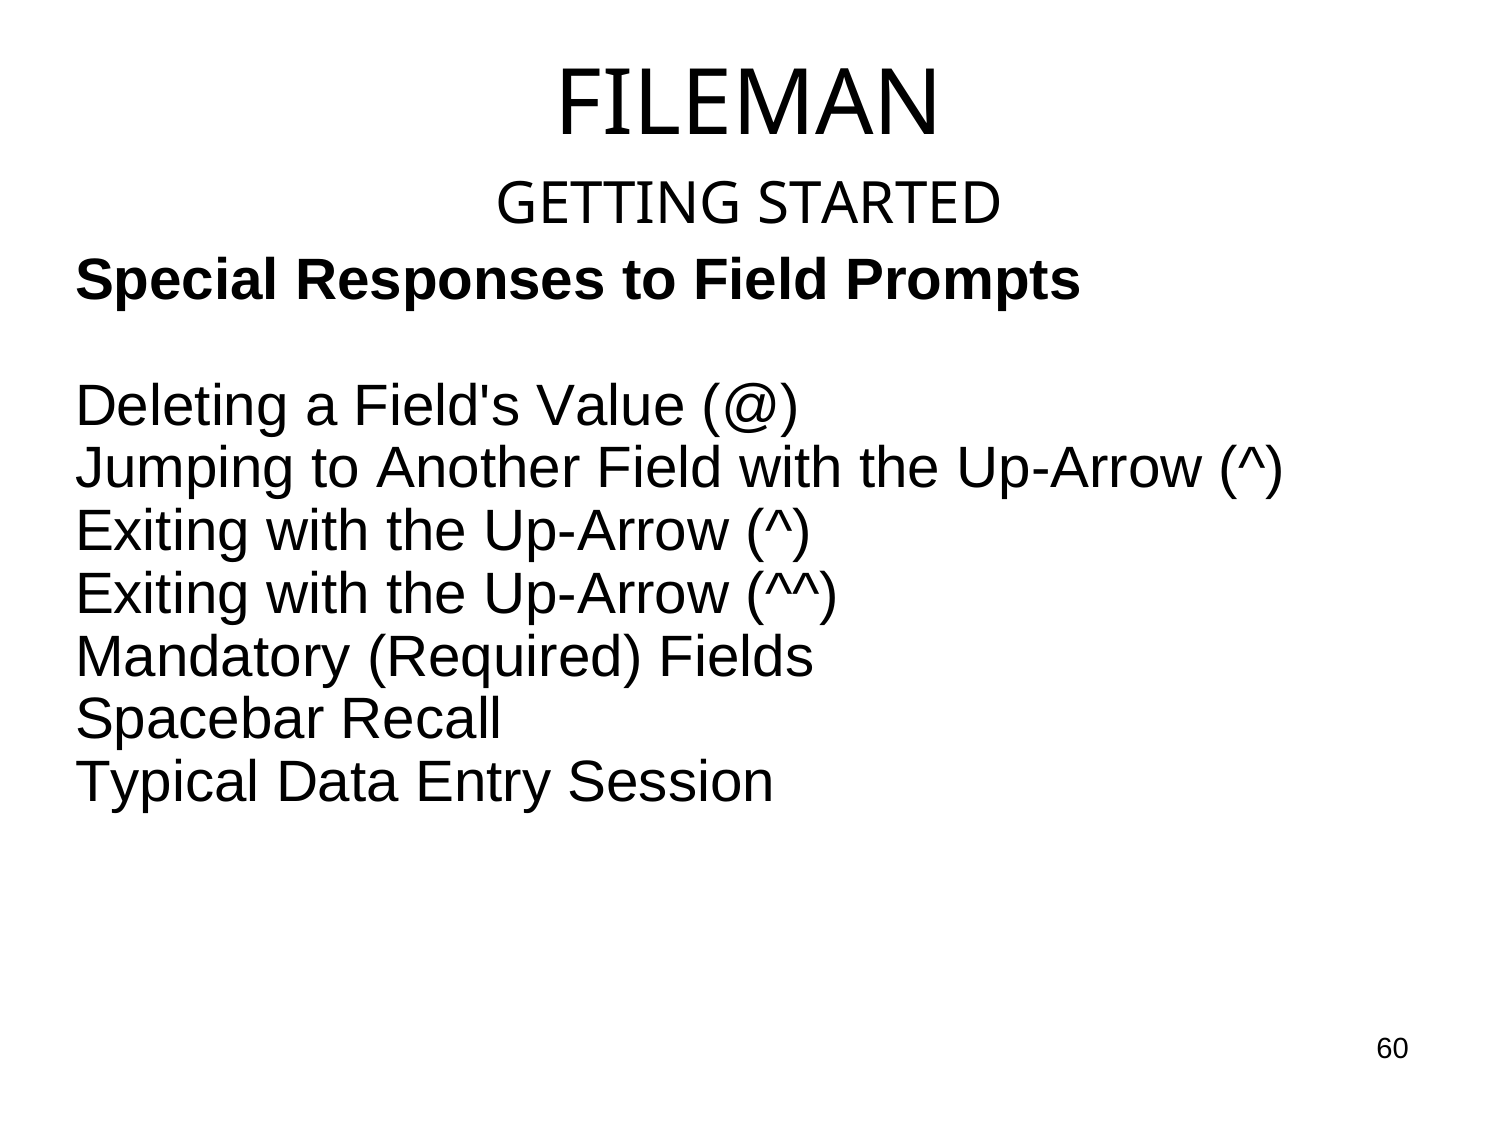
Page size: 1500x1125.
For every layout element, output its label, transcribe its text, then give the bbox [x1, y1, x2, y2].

title FILEMAN GETTING STARTED [75, 32, 1424, 245]
list Special Responses to Field Prompts Deleting a Field's Value (@) Jumping to Another Field with the Up-Arrow (^) Exiting with the Up-Arrow (^) Exiting with the Up-Arrow (^^) Mandatory (Required) Fields Spacebar Recall Typical Data Entry Session [75, 262, 1424, 991]
